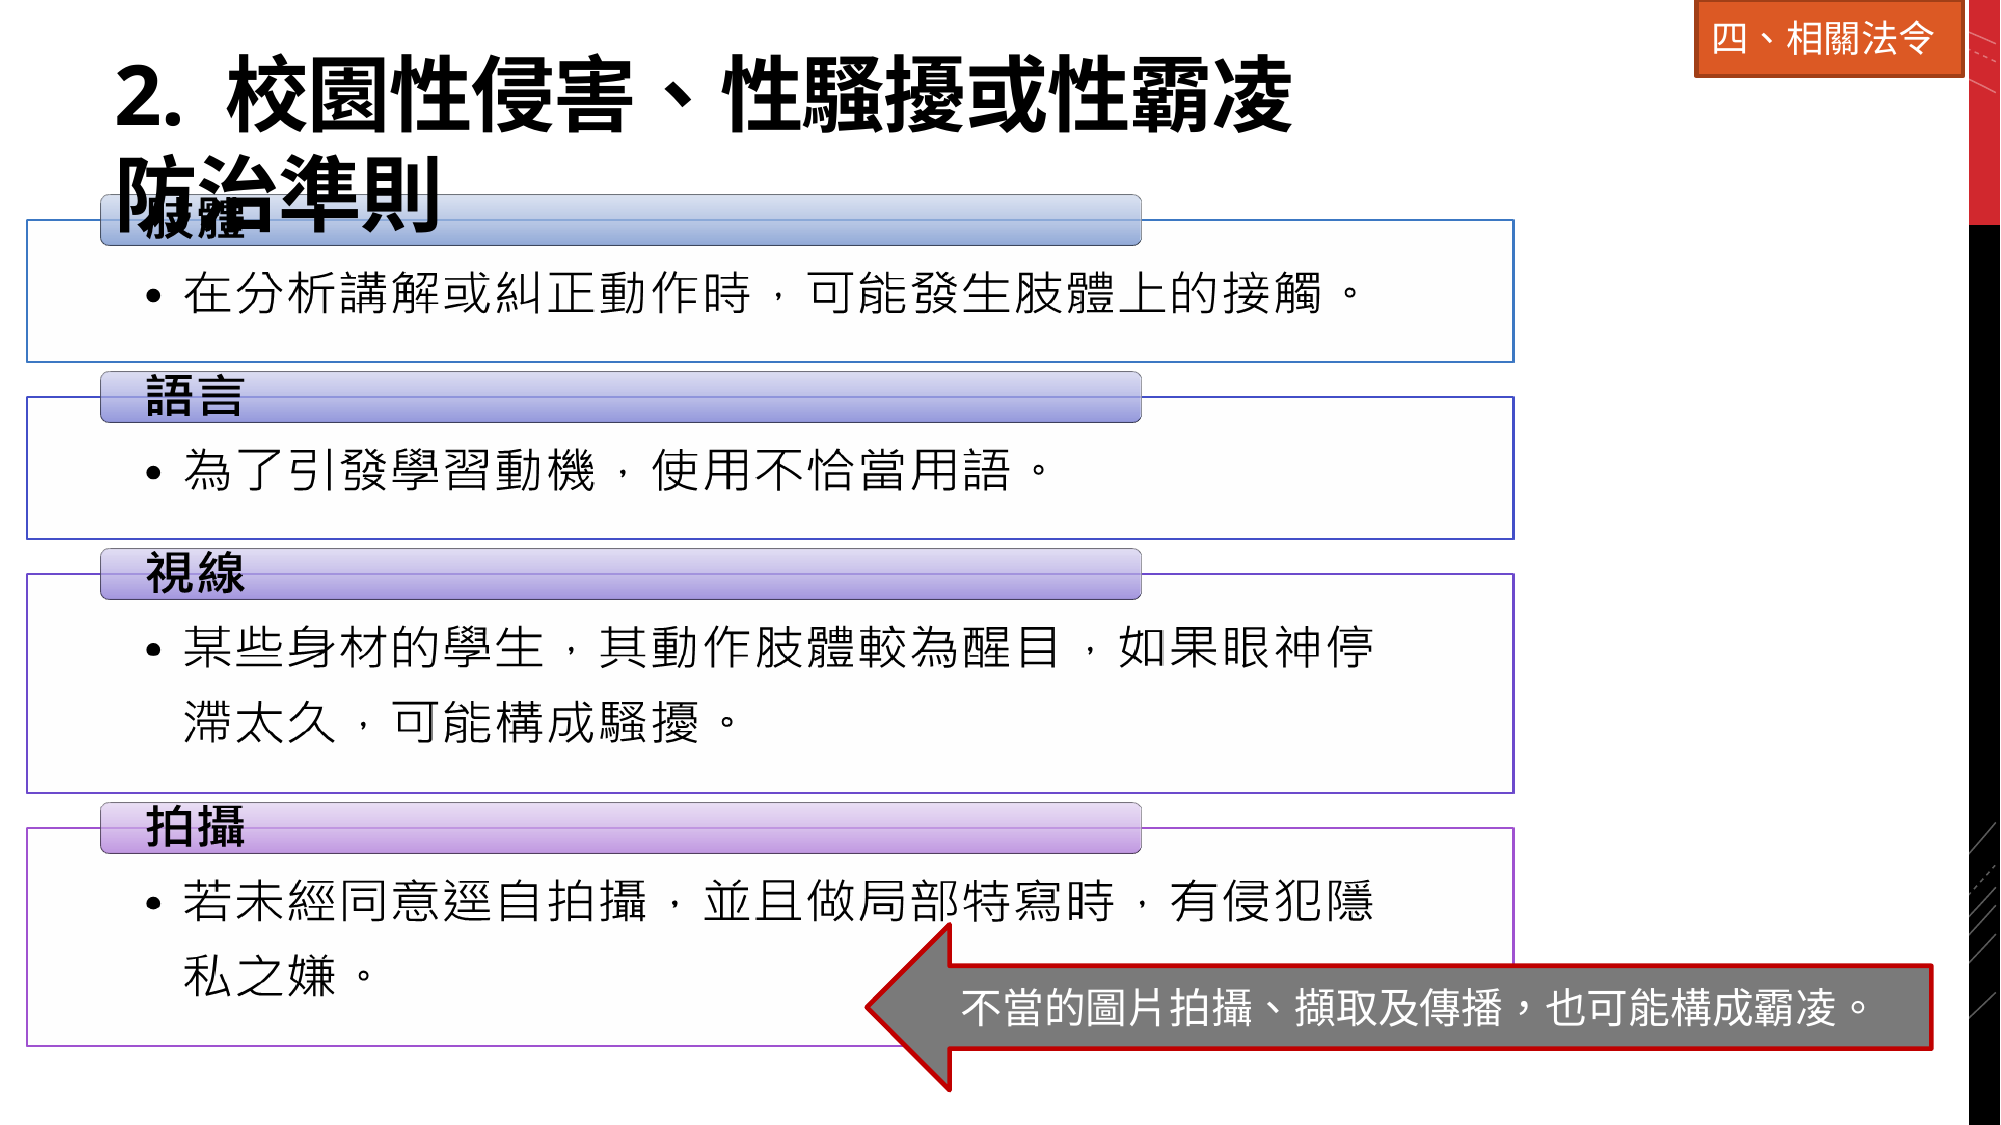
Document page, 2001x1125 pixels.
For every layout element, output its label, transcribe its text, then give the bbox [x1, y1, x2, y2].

picture [377, 184, 391, 188]
picture [26, 153, 1515, 1058]
text_box 不當的圖片拍攝、擷取及傳播，也可能構成霸凌。 [866, 924, 1932, 1091]
text_box 四、相關法令 [1696, 0, 1963, 76]
title 2. 校園性侵害、性騷擾或性霸凌防治準則 [99, 25, 1671, 184]
picture [950, 1049, 1515, 1058]
picture [317, 190, 328, 194]
picture [377, 196, 391, 203]
